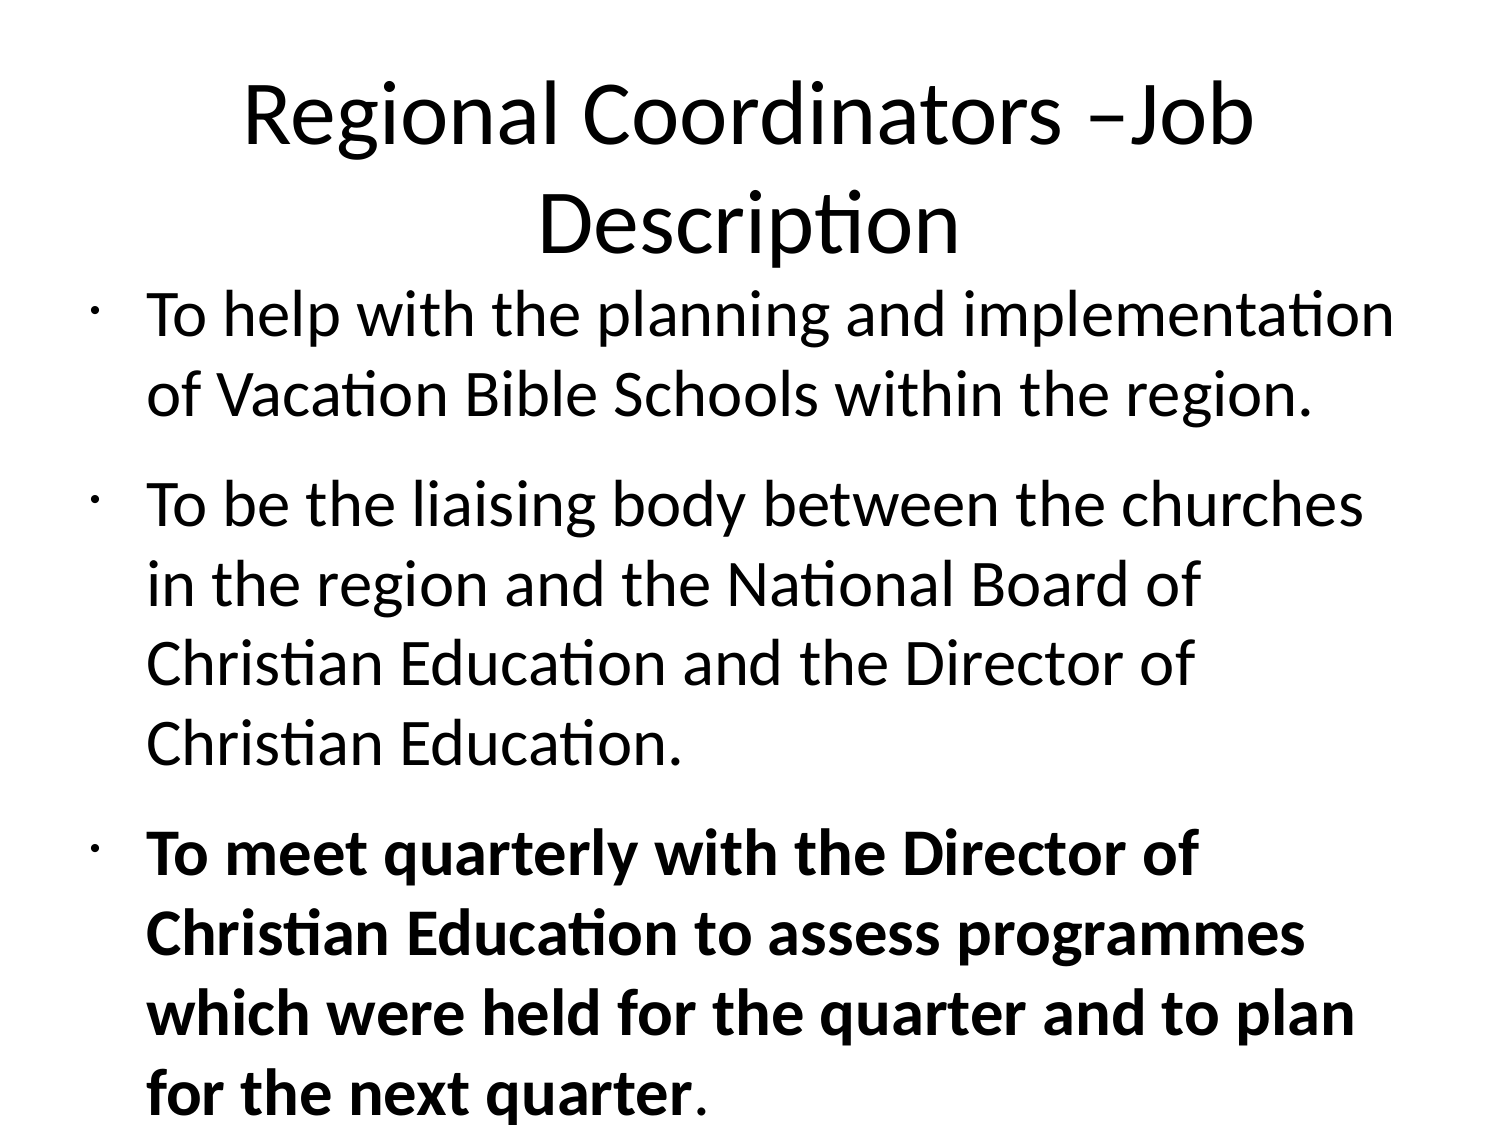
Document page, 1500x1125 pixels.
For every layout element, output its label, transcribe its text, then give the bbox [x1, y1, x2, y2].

list To help with the planning and implementation of Vacation Bible Schools within the region. To be the liaising body between the churches in the region and the National Board of Christian Education and the Director of Christian Education. To meet quarterly with the Director of Christian Education to assess programmes which were held for the quarter and to plan for the next quarter. To help with the planning of National Christian Education programmes being held in the region To sit on the National Board of Christian Education and to attend their meetings. [75, 262, 1425, 1100]
title Regional Coordinators –Job Description [75, 45, 1425, 233]
